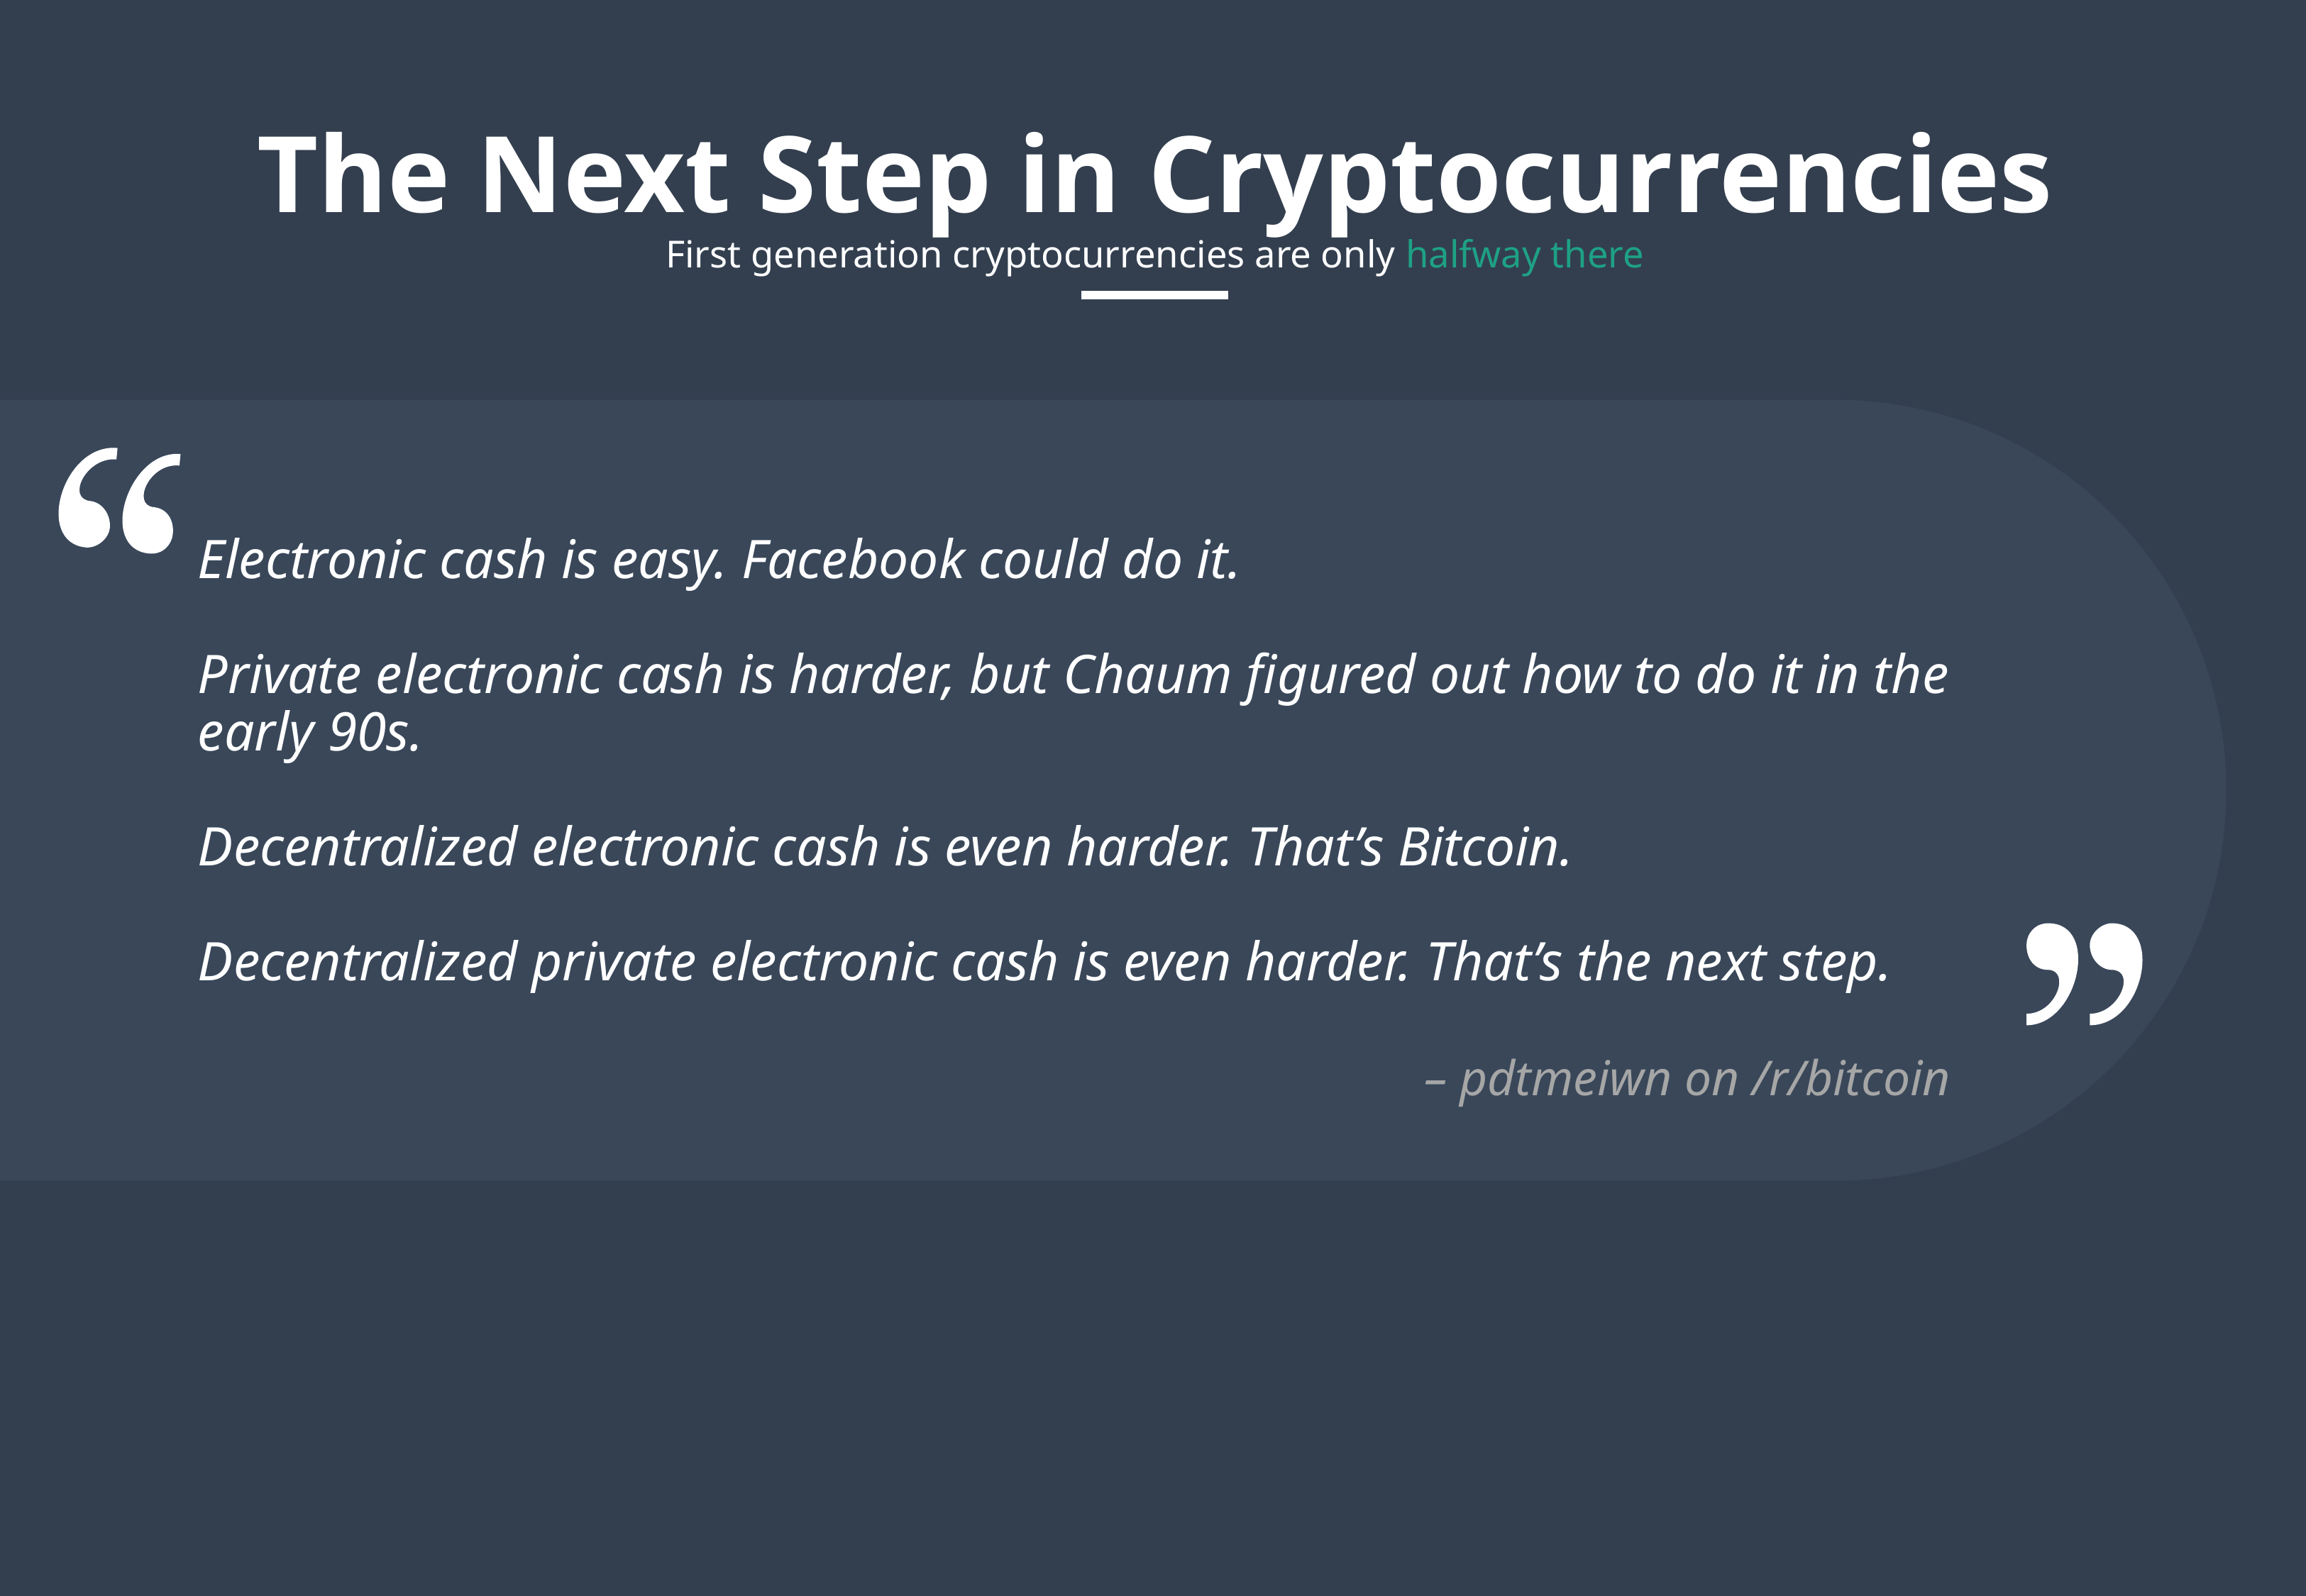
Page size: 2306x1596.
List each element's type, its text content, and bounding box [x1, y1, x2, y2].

text_box Electronic cash is easy. Facebook could do it. Private electronic cash is harder, but Chaum figured out how to do it in the early 90s. Decentralized electronic cash is even harder. That’s Bitcoin. Decentralized private electronic cash is even harder. That’s the next step. – pdtmeiwn on /r/bitcoin [180, 508, 2038, 1131]
text_box [0, 399, 2227, 1181]
text_box [1081, 292, 1228, 299]
text_box The Next Step in Cryptocurrencies [164, 102, 2147, 240]
text_box First generation cryptocurrencies are only halfway there [603, 211, 1706, 292]
